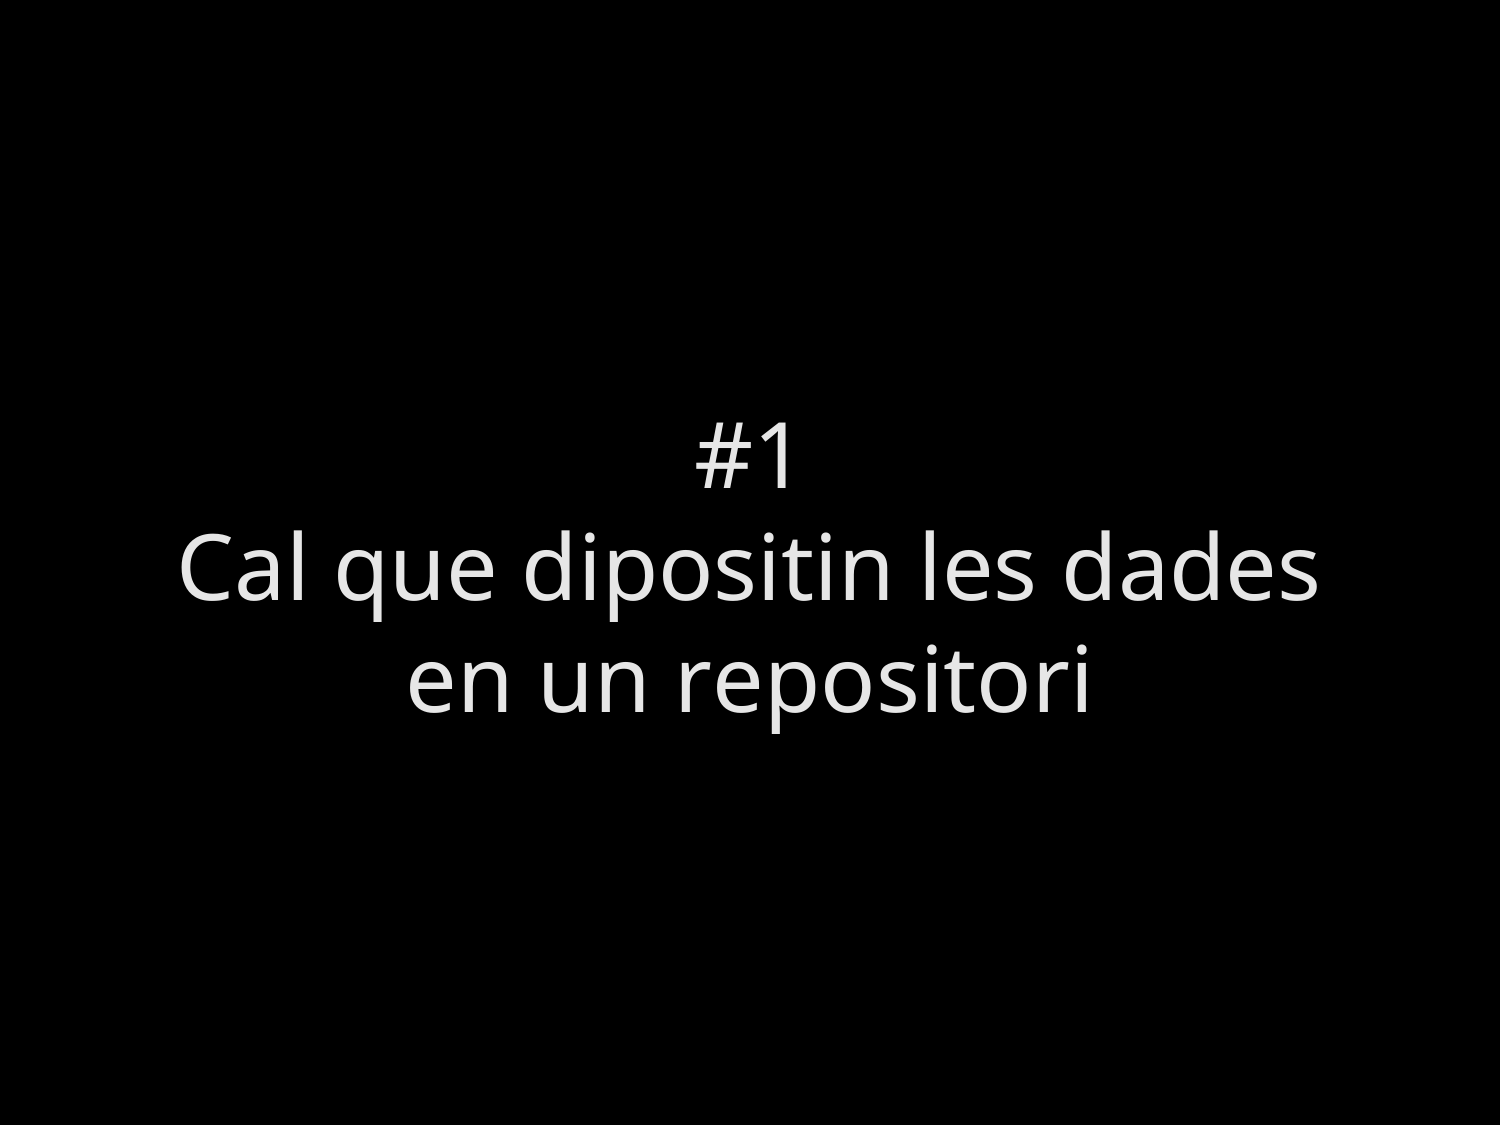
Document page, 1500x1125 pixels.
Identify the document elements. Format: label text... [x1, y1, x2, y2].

subtitle #1 Cal que dipositin les dades en un repositori [109, 112, 1391, 1013]
